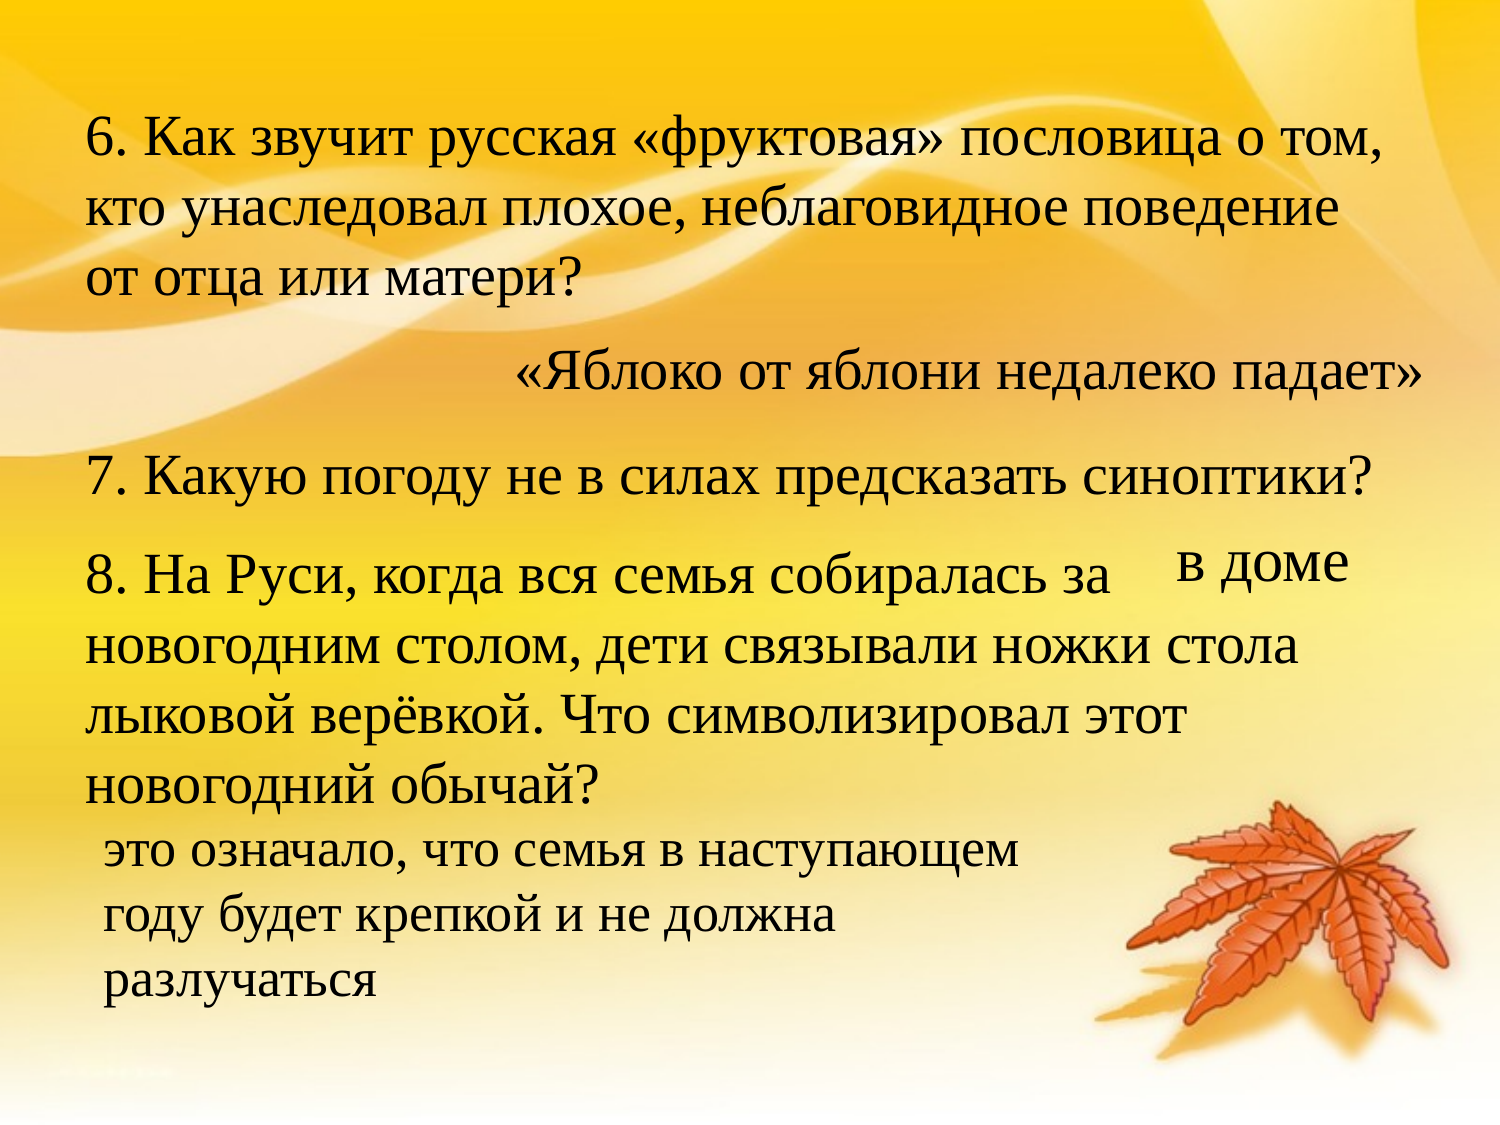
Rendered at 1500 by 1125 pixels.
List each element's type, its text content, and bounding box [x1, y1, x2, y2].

text_box «Яблоко от яблони недалеко падает» [485, 316, 1441, 409]
text_box это означало, что семья в наступающем году будет крепкой и не должна разлучаться [88, 797, 1126, 1015]
text_box в доме [1161, 503, 1366, 602]
picture [0, 0, 1500, 1125]
list 6. Как звучит русская «фруктовая» пословица о том, кто унаследовал плохое, неблаговидное поведение от отца или матери? 7. Какую погоду не в силах предсказать синоптики? 8. На Руси, когда вся семья собиралась за новогодним столом, дети связывали ножки стола лыковой верёвкой. Что символизировал этот новогодний обычай? [70, 82, 1421, 848]
